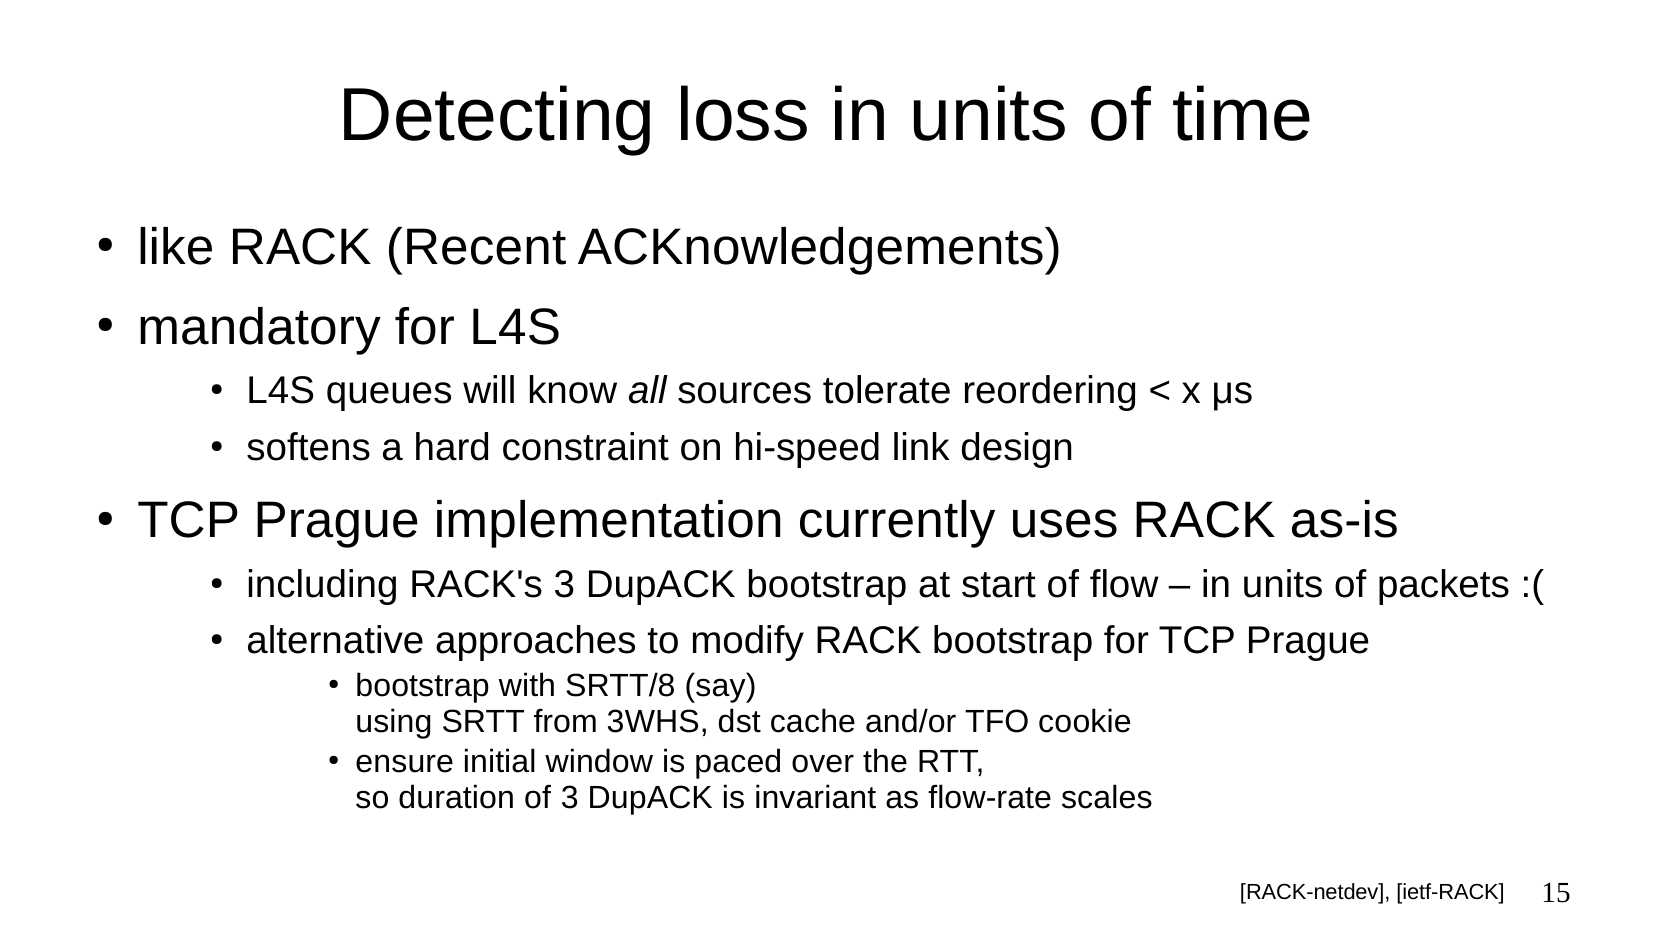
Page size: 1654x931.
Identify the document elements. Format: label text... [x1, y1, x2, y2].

text_box [RACK-netdev], [ietf-RACK] [1180, 872, 1521, 912]
list like RACK (Recent ACKnowledgements) mandatory for L4S L4S queues will know all sources tolerate reordering < x μs softens a hard constraint on hi-speed link design TCP Prague implementation currently uses RACK as-is including RACK's 3 DupACK bootstrap at start of flow – in units of packets :( alternative approaches to modify RACK bootstrap for TCP Prague bootstrap with SRTT/8 (say) using SRTT from 3WHS, dst cache and/or TFO cookie ensure initial window is paced over the RTT, so duration of 3 DupACK is invariant as flow-rate scales [82, 217, 1571, 824]
title Detecting loss in units of time [82, 37, 1571, 193]
